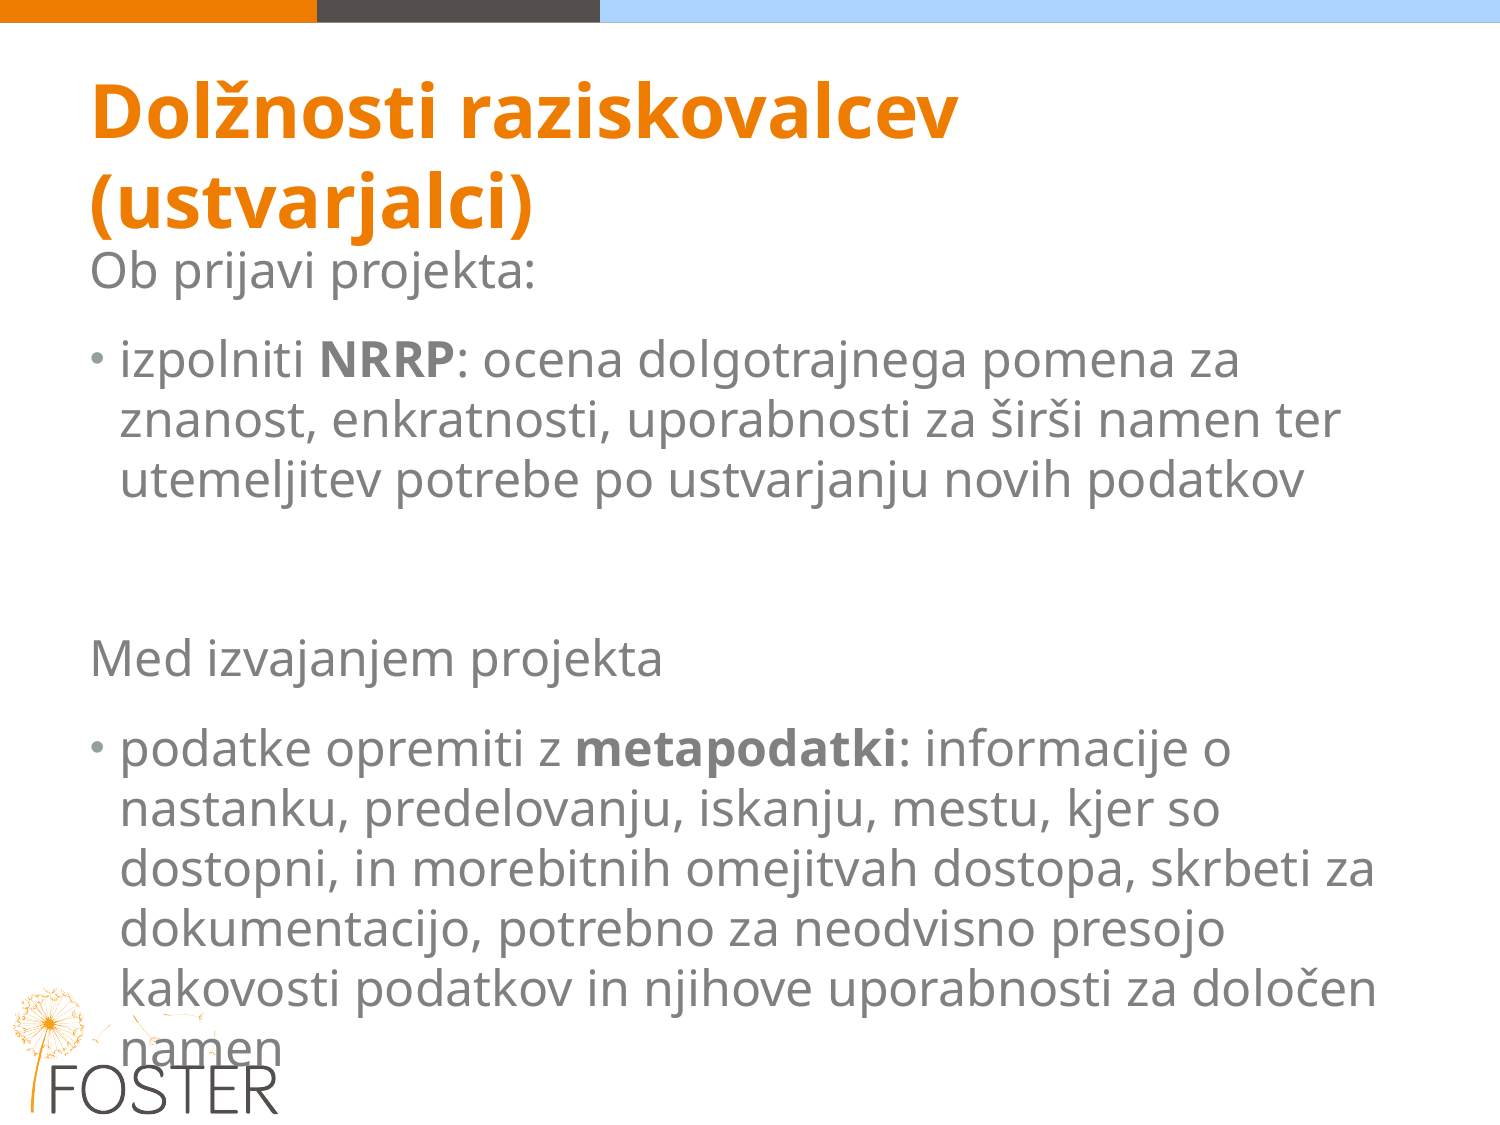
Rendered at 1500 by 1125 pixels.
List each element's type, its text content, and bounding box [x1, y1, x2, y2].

picture [13, 988, 278, 1125]
title Dolžnosti raziskovalcev (ustvarjalci) [75, 55, 1425, 219]
list Ob prijavi projekta: izpolniti NRRP: ocena dolgotrajnega pomena za znanost, enkratnosti, uporabnosti za širši namen ter utemeljitev potrebe po ustvarjanju novih podatkov Med izvajanjem projekta podatke opremiti z metapodatki: informacije o nastanku, predelovanju, iskanju, mestu, kjer so dostopni, in morebitnih omejitvah dostopa, skrbeti za dokumentacijo, potrebno za neodvisno presojo kakovosti podatkov in njihove uporabnosti za določen namen [75, 230, 1425, 1031]
